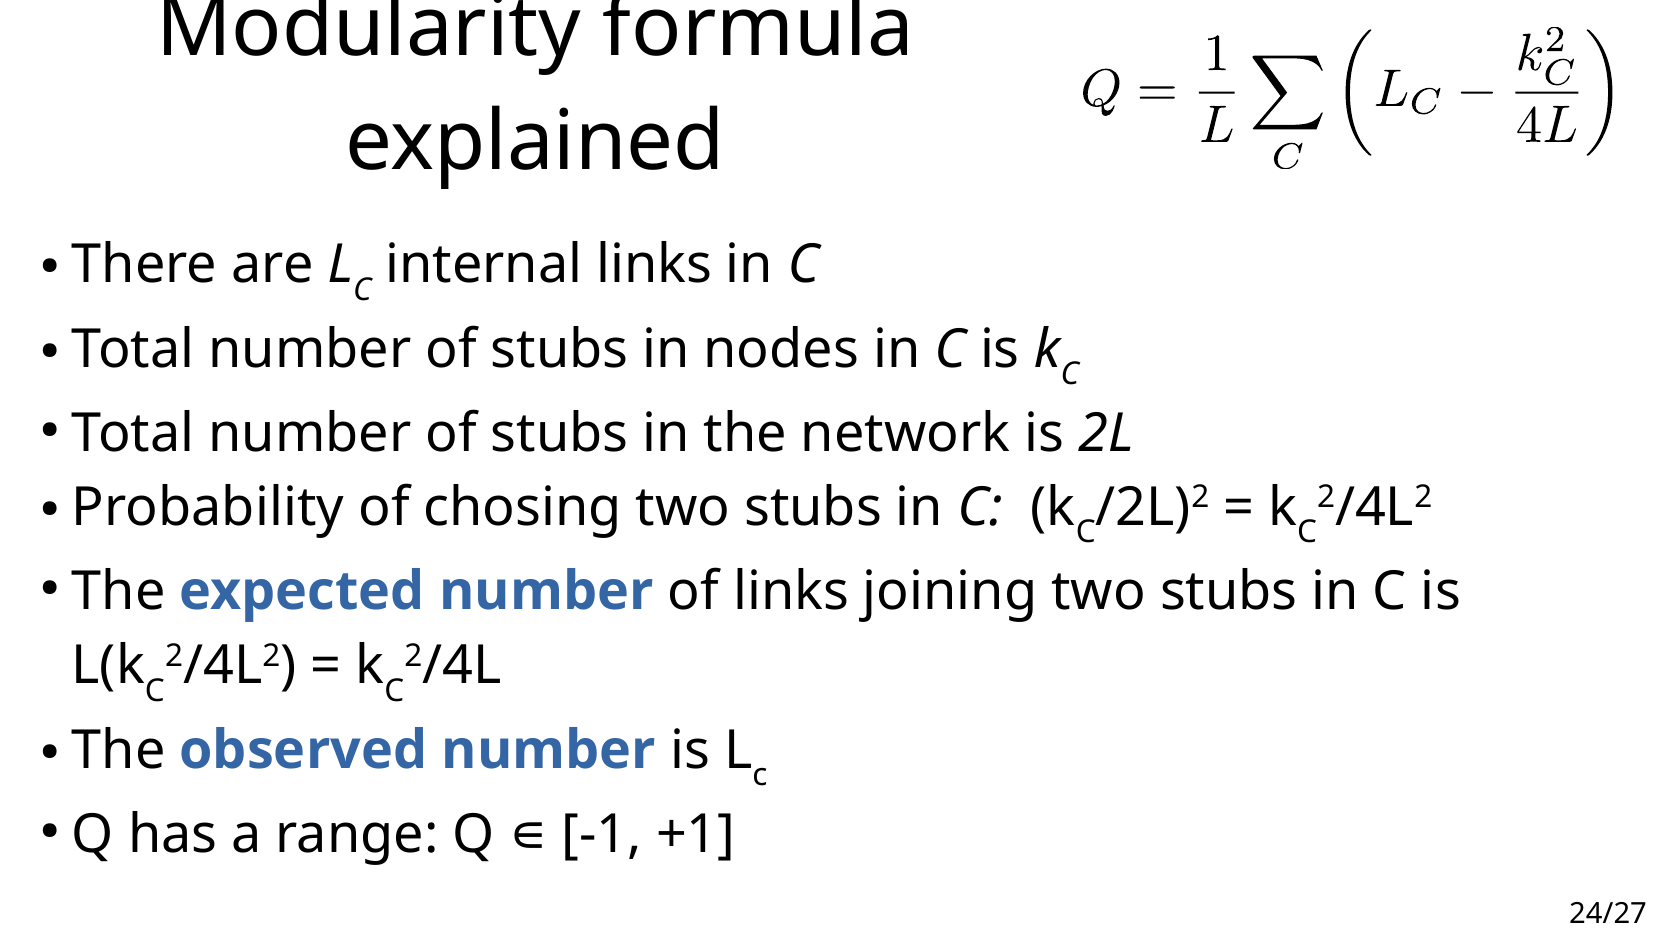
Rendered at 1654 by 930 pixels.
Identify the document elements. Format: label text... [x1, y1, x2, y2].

title Modularity formula explained [5, 13, 1066, 147]
list There are LC internal links in C Total number of stubs in nodes in C is kC Total number of stubs in the network is 2L Probability of chosing two stubs in C: (kC/2L)2 = kC2/4L2 The expected number of links joining two stubs in C is L(kC2/4L2) = kC2/4L The observed number is Lc Q has a range: Q ∊ [-1, +1] [30, 225, 1606, 871]
picture [1080, 27, 1624, 169]
